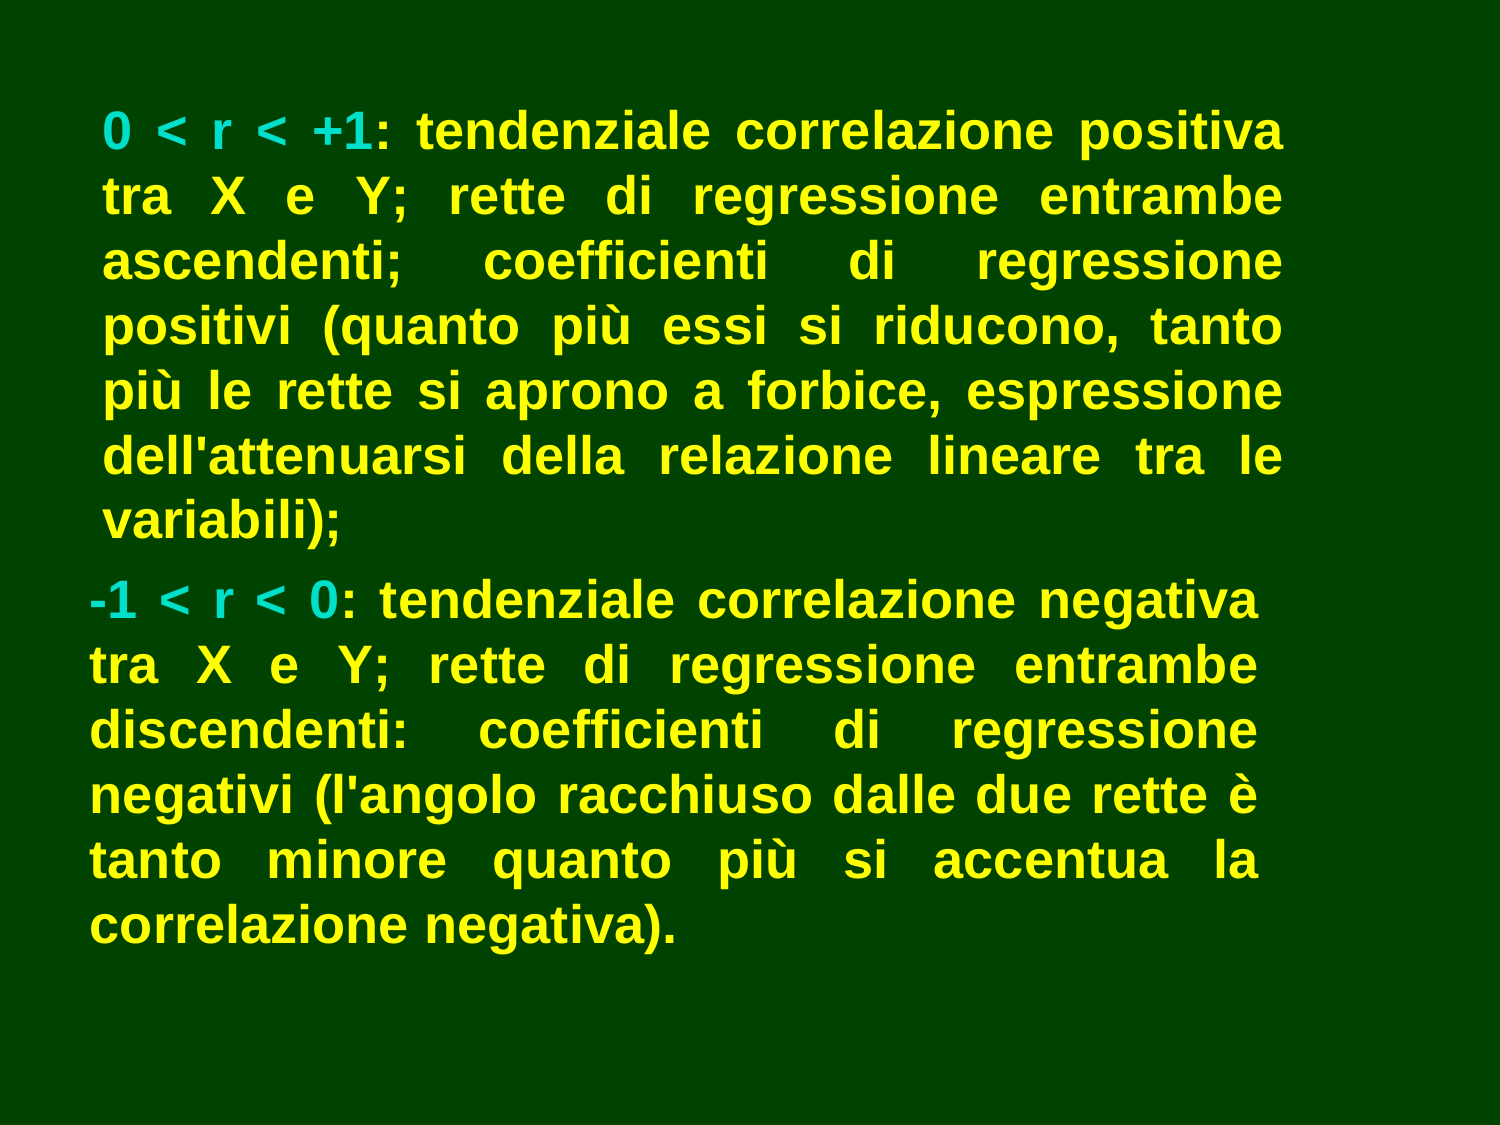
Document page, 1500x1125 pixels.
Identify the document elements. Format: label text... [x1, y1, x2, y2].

text_box 0 < r < +1: tendenziale correlazione positiva tra X e Y; rette di regressione entrambe ascendenti; coefficienti di regressione positivi (quanto più essi si riducono, tanto più le rette si aprono a forbice, espressione dell'attenuarsi della relazione lineare tra le variabili); [87, 87, 1300, 558]
text_box -1 < r < 0: tendenziale correlazione negativa tra X e Y; rette di regressione entrambe discendenti: coefficienti di regressione negativi (l'angolo racchiuso dalle due rette è tanto minore quanto più si accentua la correlazione negativa). [75, 556, 1276, 962]
